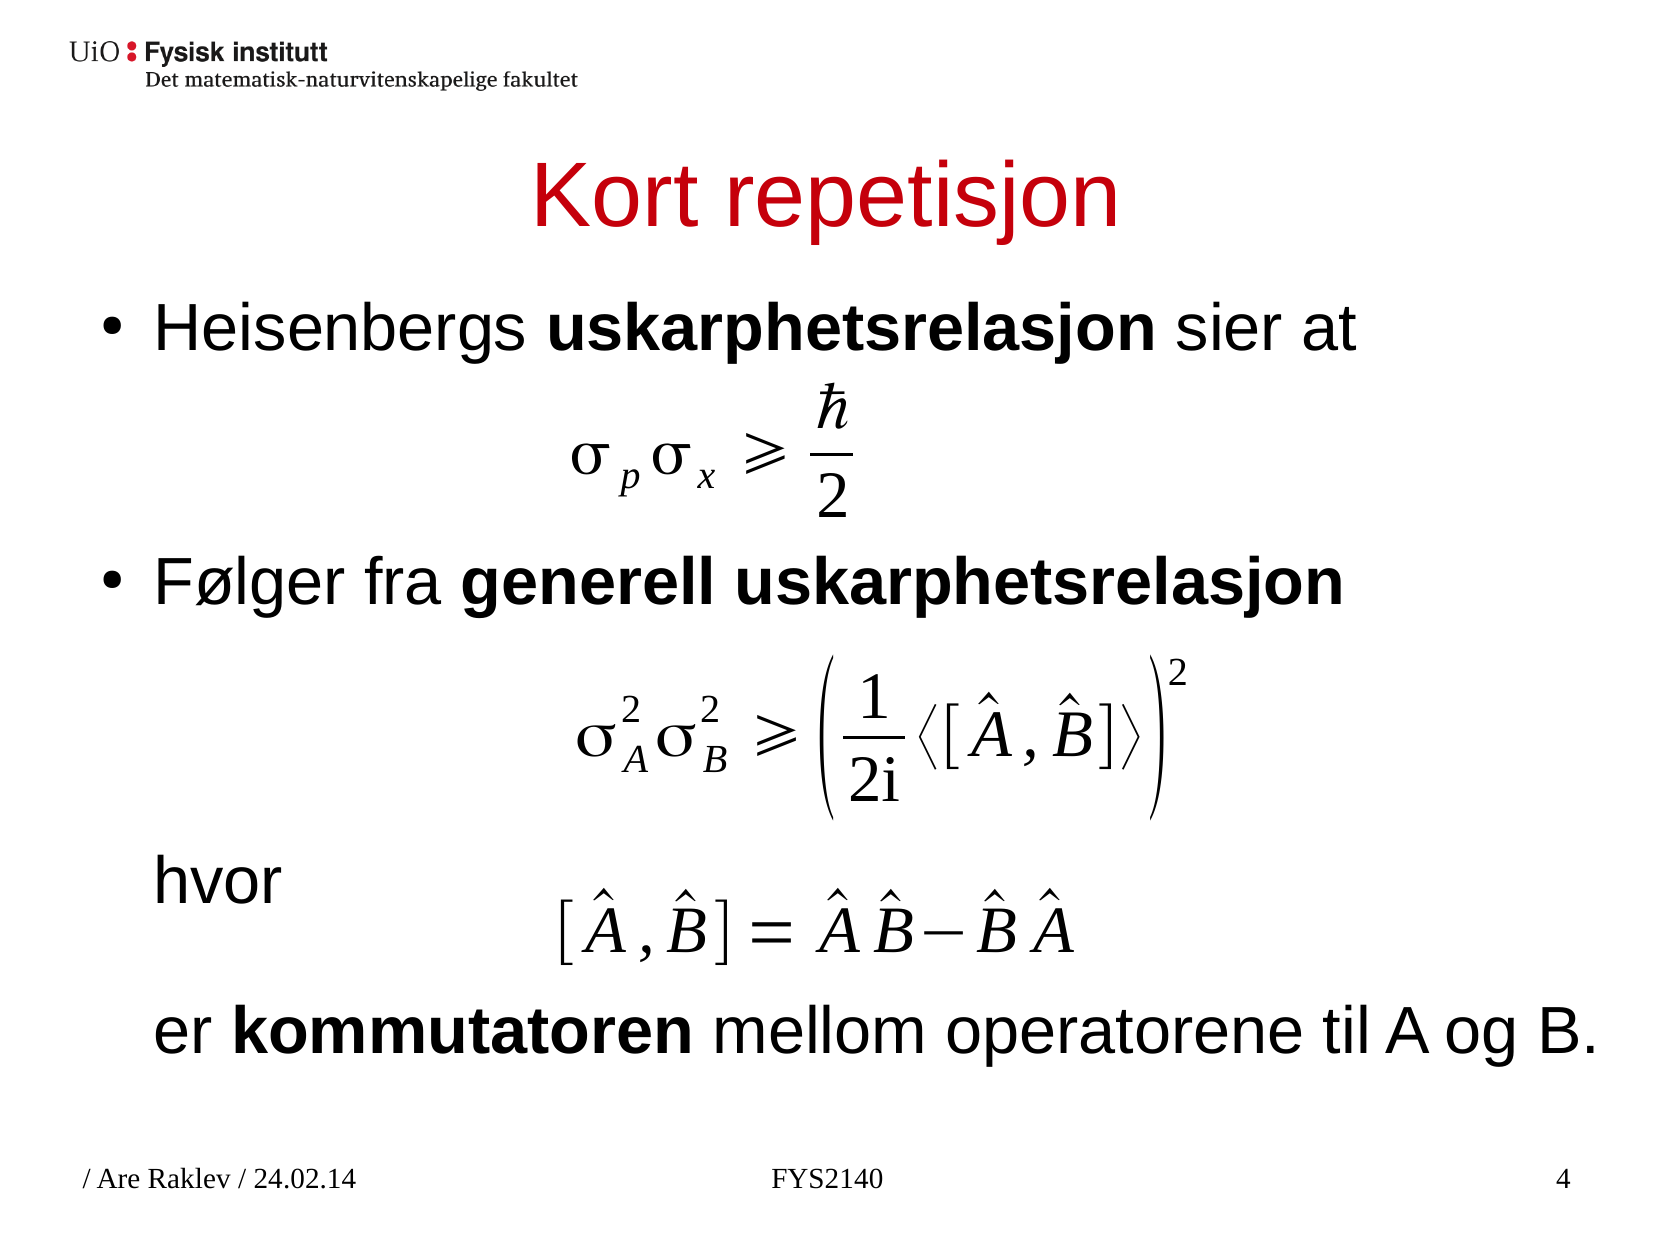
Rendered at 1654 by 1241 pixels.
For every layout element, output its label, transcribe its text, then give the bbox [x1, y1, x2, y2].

chart [562, 367, 863, 533]
picture [68, 37, 581, 93]
title Kort repetisjon [82, 90, 1571, 290]
chart [568, 649, 1194, 825]
chart [550, 885, 1080, 970]
list Heisenbergs uskarphetsrelasjon sier at Følger fra generell uskarphetsrelasjon hvor er kommutatoren mellom operatorene til A og B. [82, 290, 1613, 1126]
